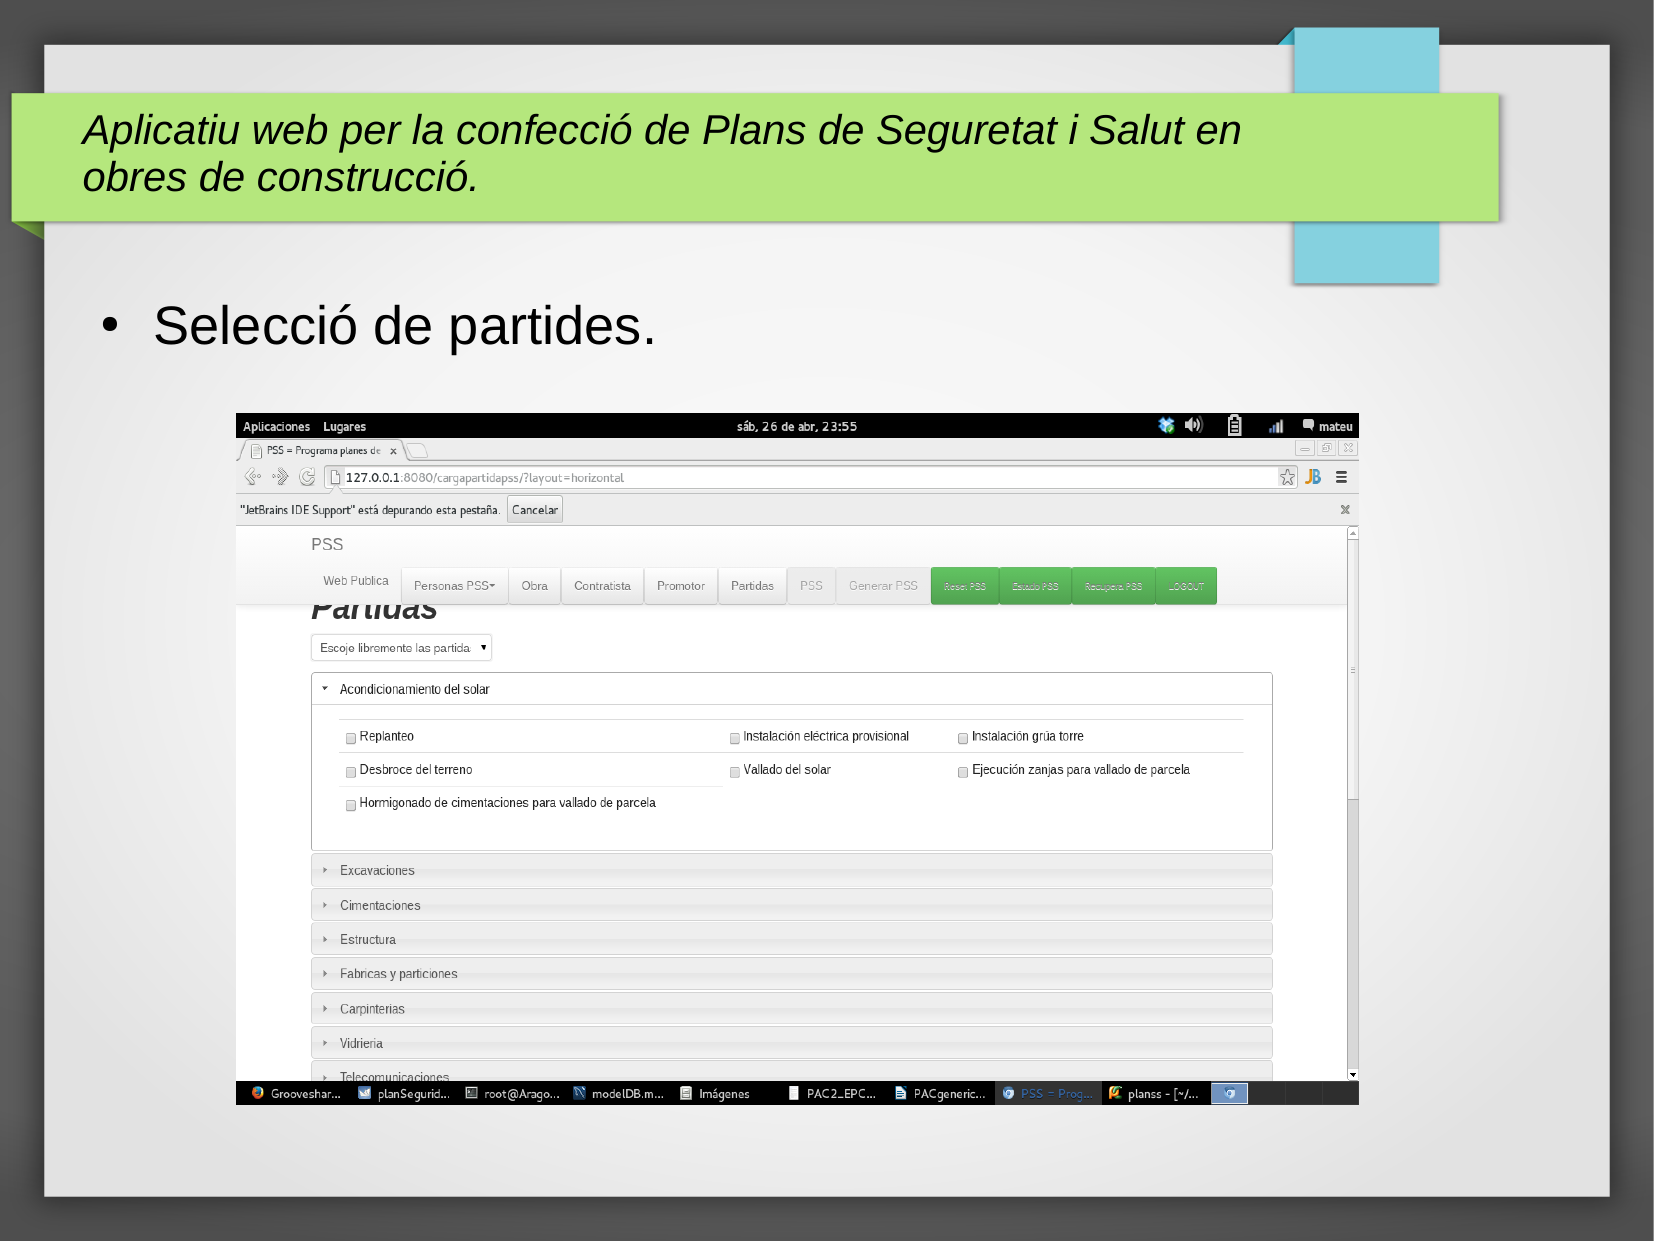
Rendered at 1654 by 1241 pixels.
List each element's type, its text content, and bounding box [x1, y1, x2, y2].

picture [0, 0, 1654, 1241]
title Aplicatiu web per la confecció de Plans de Seguretat i Salut en obres de construcció. [82, 94, 1264, 213]
list Selecció de partides. [82, 295, 1571, 1015]
